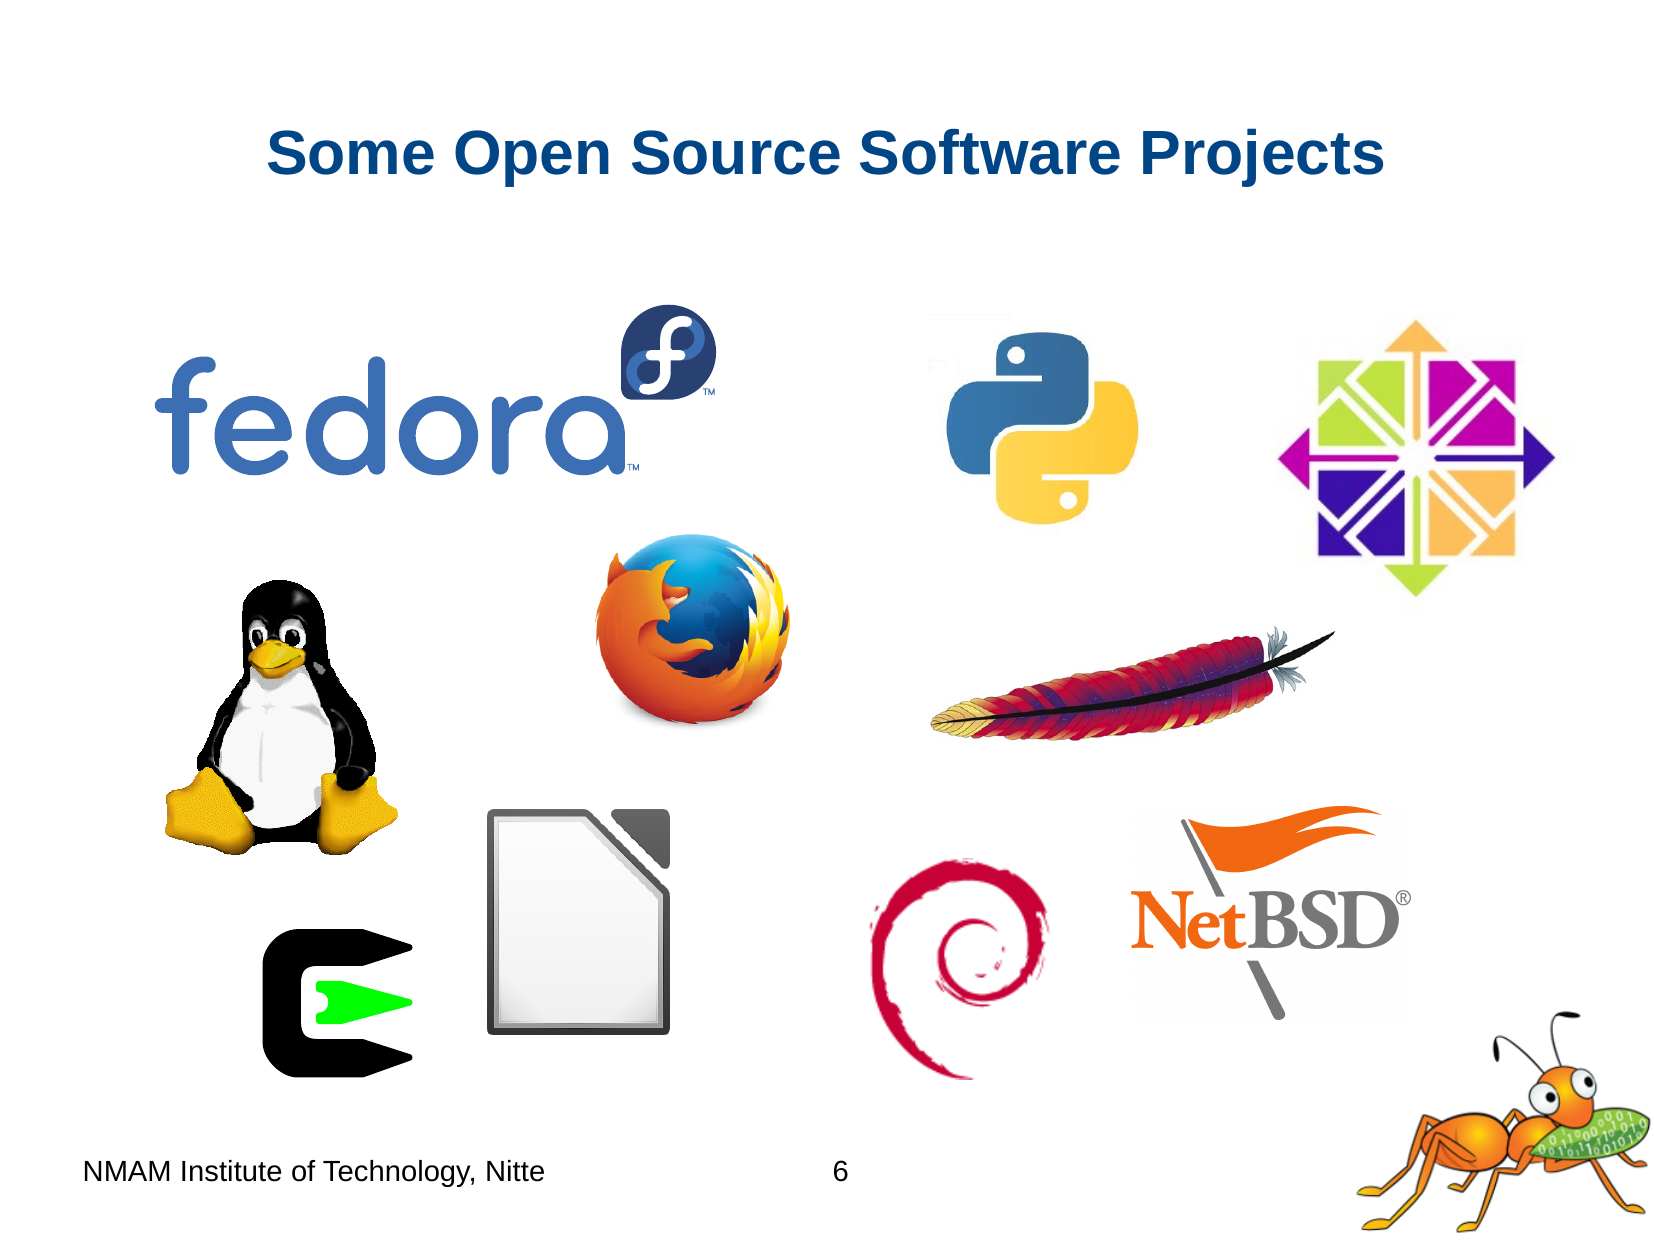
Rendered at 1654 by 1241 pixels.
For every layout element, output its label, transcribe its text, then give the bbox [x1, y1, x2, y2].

title Some Open Source Software Projects [82, 49, 1571, 257]
picture [465, 809, 691, 1036]
picture [165, 580, 398, 856]
picture [930, 239, 1638, 798]
picture [928, 314, 1156, 542]
picture [251, 915, 421, 1084]
picture [1131, 806, 1654, 1235]
picture [869, 858, 1051, 1081]
picture [75, 225, 796, 736]
